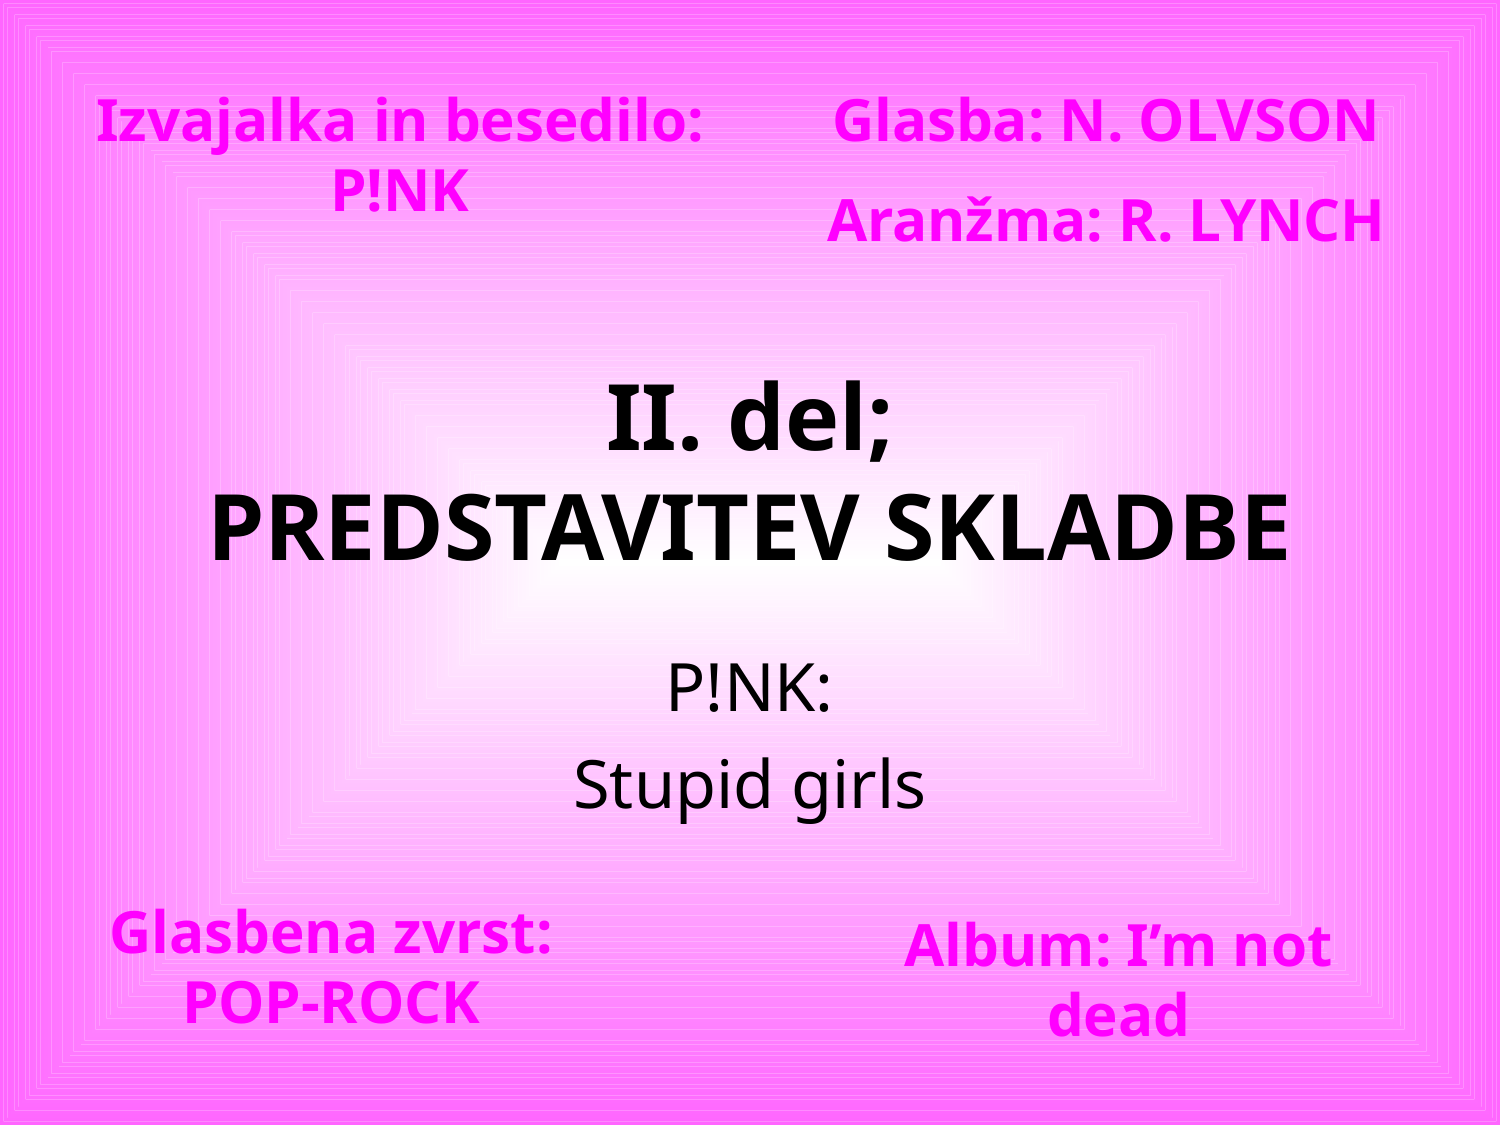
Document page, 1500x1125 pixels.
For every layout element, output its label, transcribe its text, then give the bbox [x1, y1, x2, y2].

text_box Glasbena zvrst: POP-ROCK [50, 887, 613, 1043]
text_box Glasba: N. OLVSON [799, 75, 1413, 161]
text_box Izvajalka in besedilo: P!NK [62, 74, 738, 231]
text_box Aranžma: R. LYNCH [799, 174, 1413, 261]
title II. del; PREDSTAVITEV SKLADBE [112, 351, 1388, 587]
subtitle P!NK: Stupid girls [225, 637, 1275, 925]
text_box Album: I’m not dead [849, 899, 1388, 1056]
